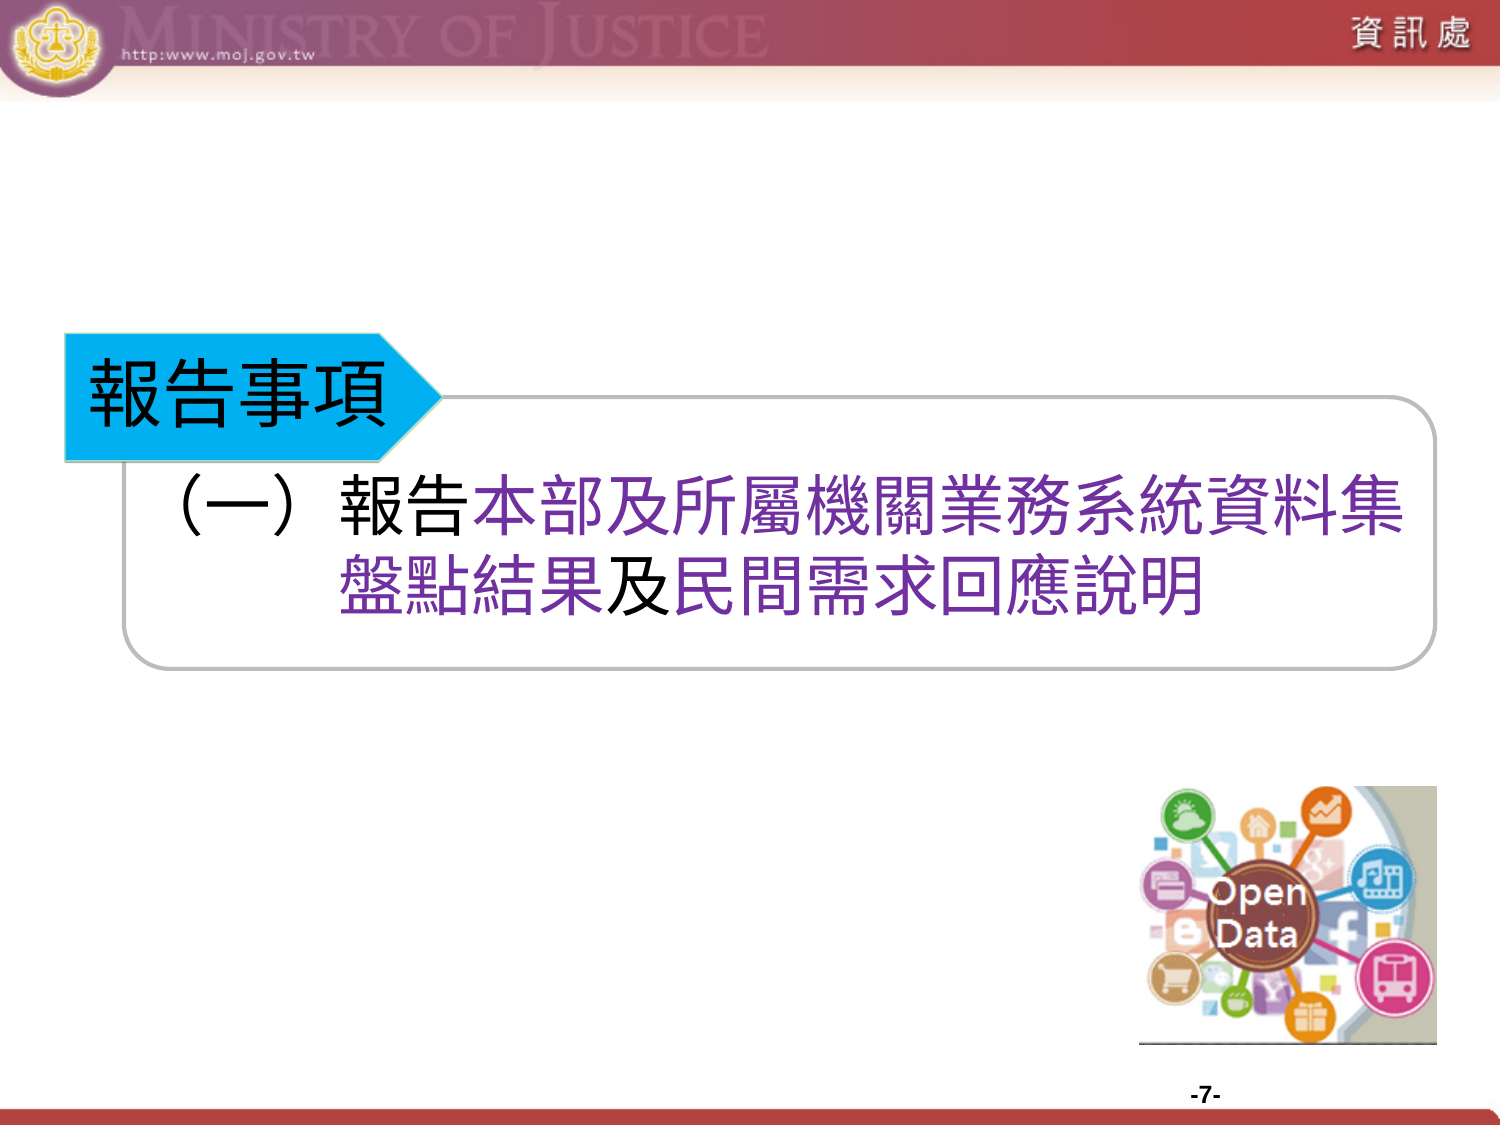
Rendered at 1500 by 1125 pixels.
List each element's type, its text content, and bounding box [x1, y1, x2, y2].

title [1, 680, 1484, 1059]
picture [1139, 786, 1437, 1045]
text_box [125, 397, 1436, 669]
text_box 報告事項 [64, 333, 443, 461]
text_box -7- [1175, 1070, 1488, 1109]
text_box （一）報告本部及所屬機關業務系統資料集 盤點結果及民間需求回應說明 [122, 456, 1433, 633]
